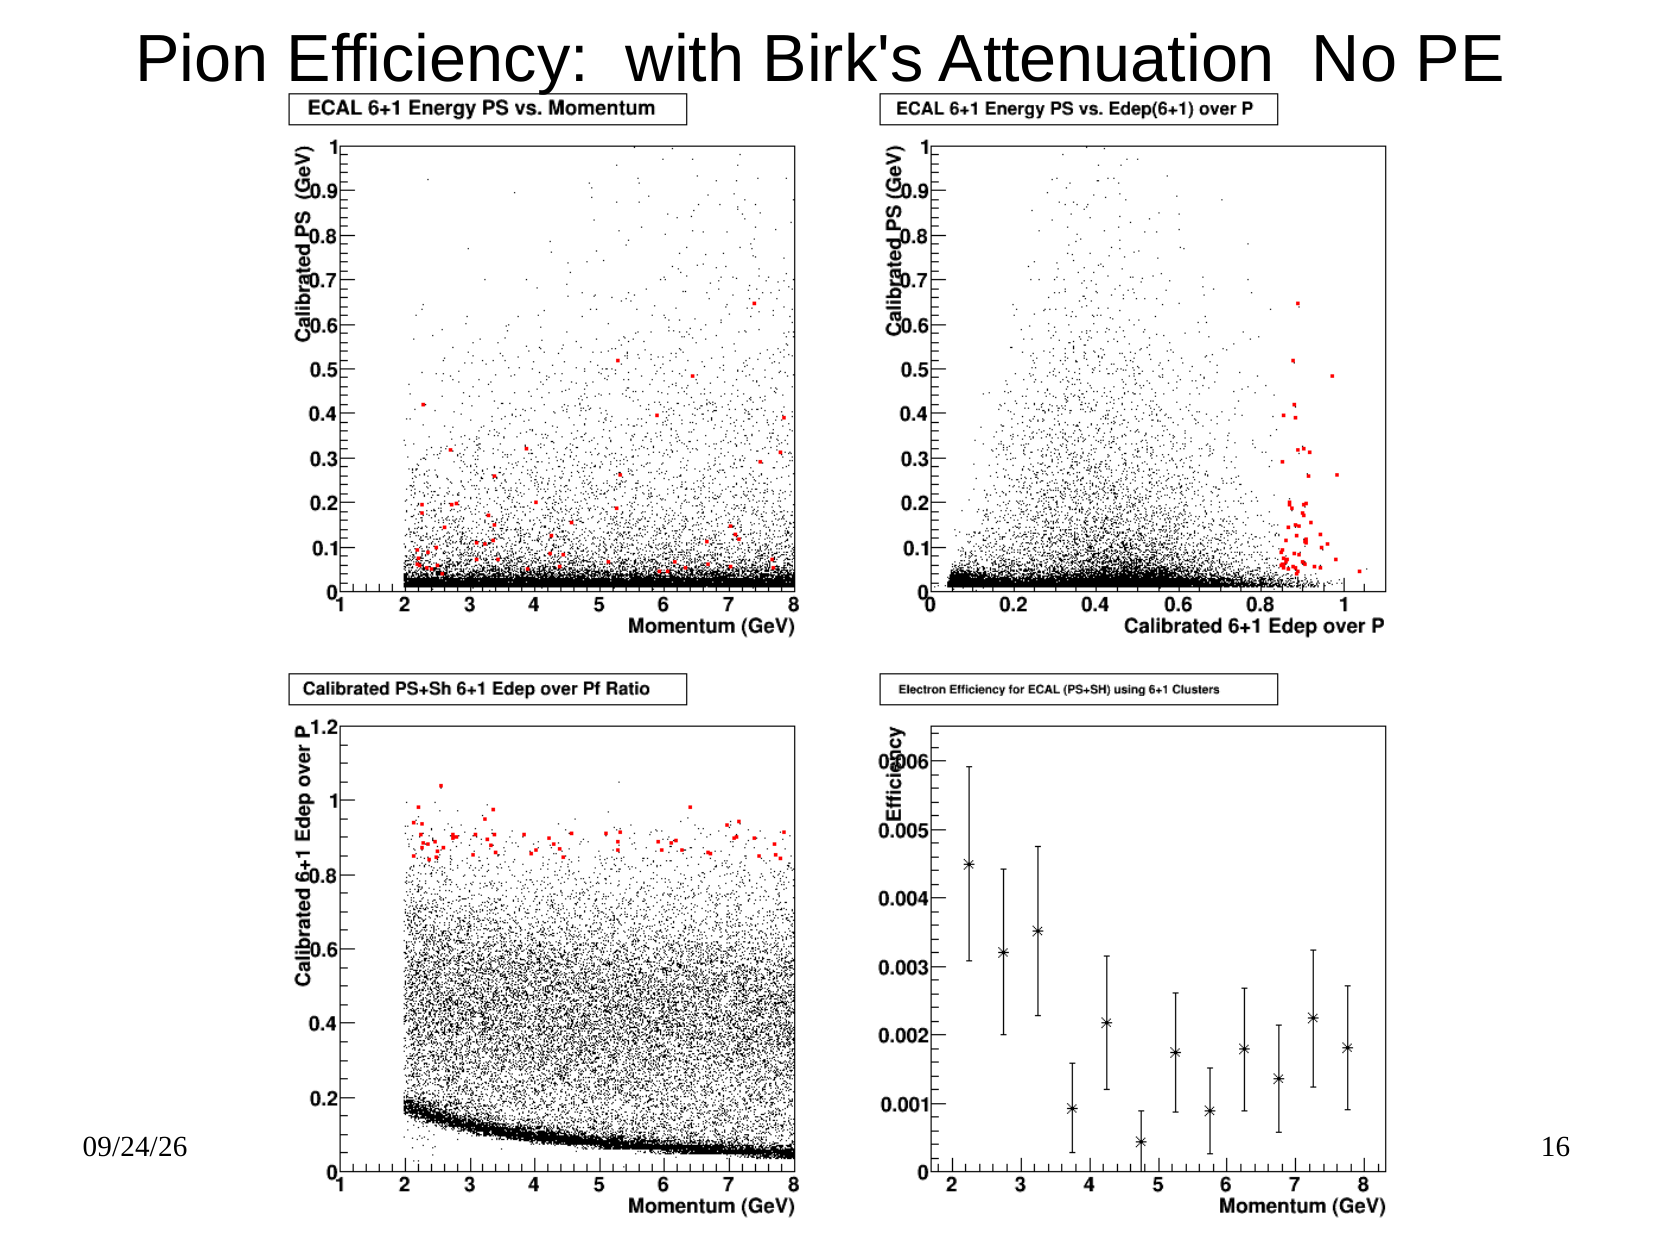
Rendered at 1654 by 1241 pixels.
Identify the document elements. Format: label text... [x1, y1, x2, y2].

picture [272, 133, 1454, 1239]
title Pion Efficiency: with Birk's Attenuation No PE [134, 0, 1575, 133]
